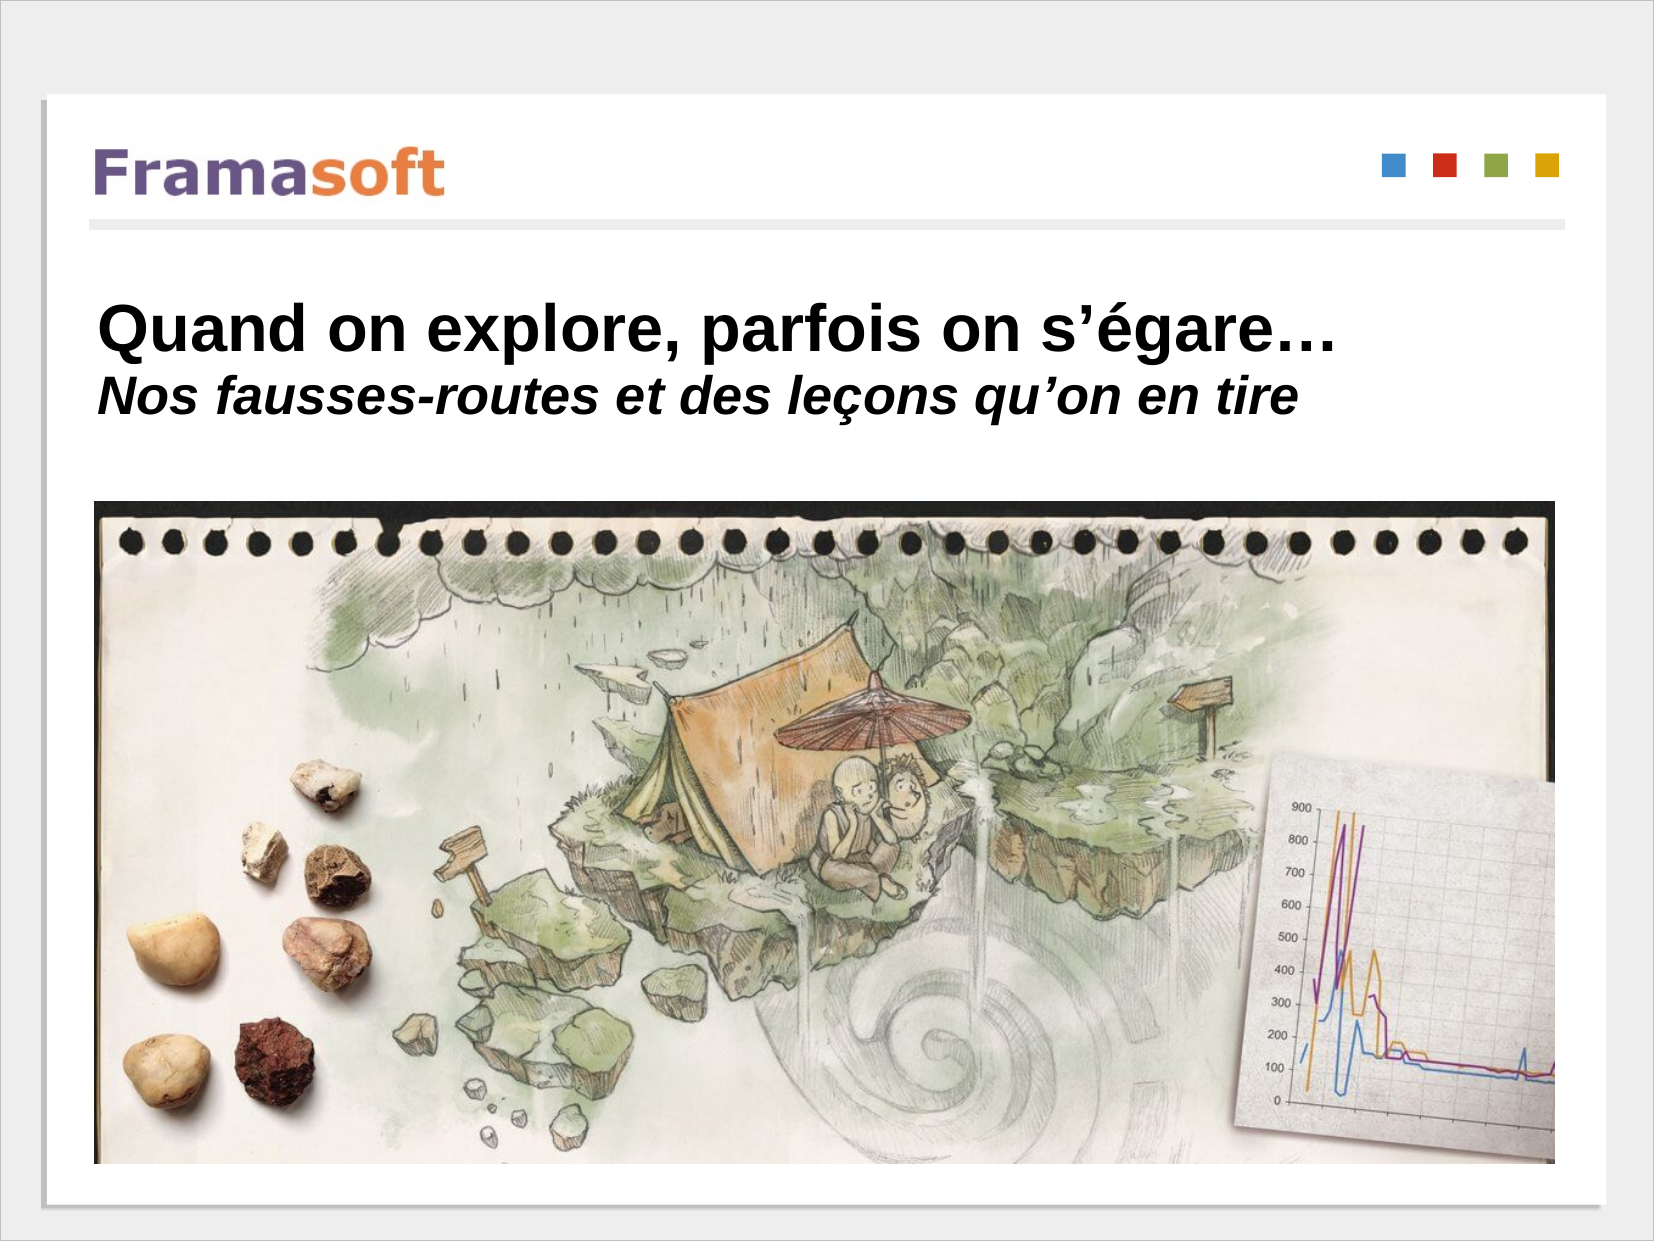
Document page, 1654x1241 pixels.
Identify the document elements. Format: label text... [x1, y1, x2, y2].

picture [54, 104, 508, 225]
picture [94, 501, 1555, 1165]
text_box Quand on explore, parfois on s’égare… Nos fausses-routes et des leçons qu’on en tire [82, 283, 1560, 434]
text_box [0, 0, 1654, 1241]
